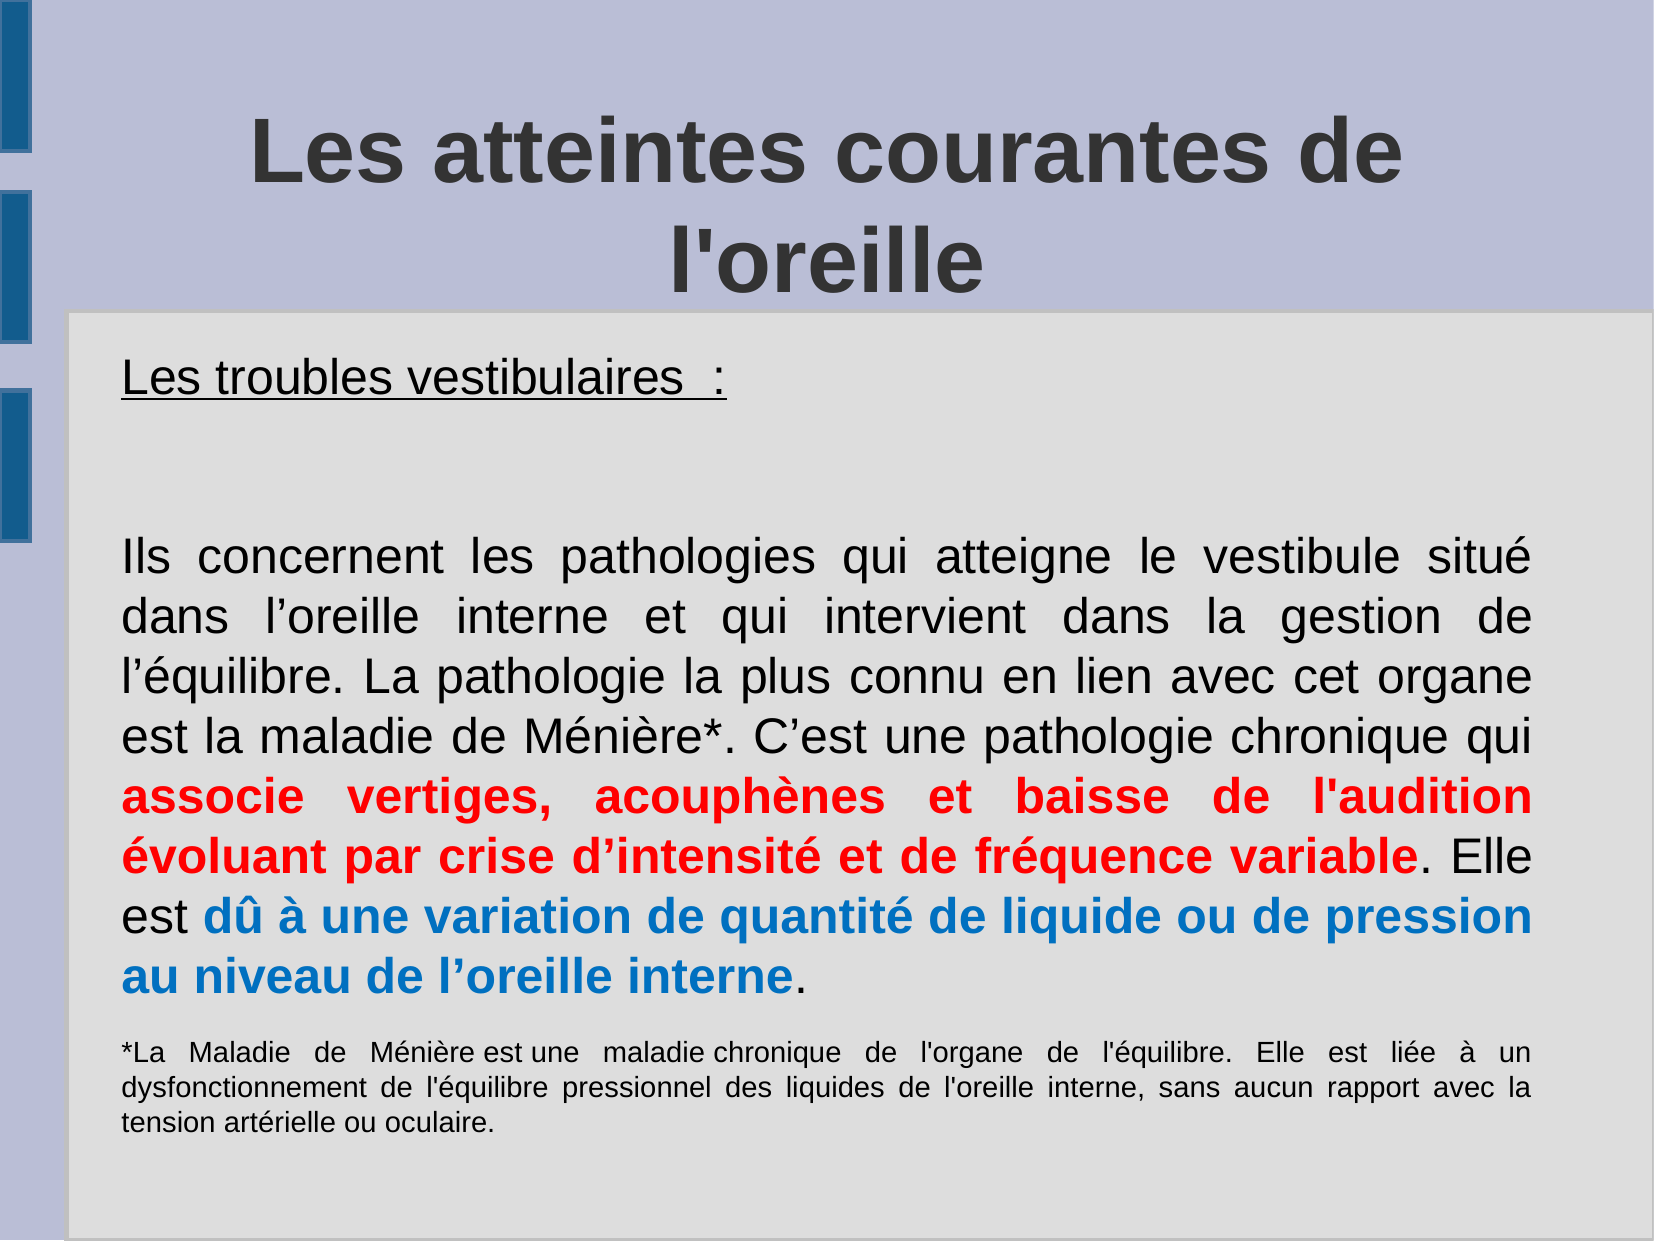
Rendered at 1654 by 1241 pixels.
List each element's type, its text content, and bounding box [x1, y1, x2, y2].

title Les atteintes courantes de l'oreille [121, 91, 1534, 299]
list Les troubles vestibulaires : Ils concernent les pathologies qui atteigne le vestibule situé dans l’oreille interne et qui intervient dans la gestion de l’équilibre. La pathologie la plus connu en lien avec cet organe est la maladie de Ménière*. C’est une pathologie chronique qui associe vertiges, acouphènes et baisse de l'audition évoluant par crise d’intensité et de fréquence variable. Elle est dû à une variation de quantité de liquide ou de pression au niveau de l’oreille interne. *La Maladie de Ménière est une maladie chronique de l'organe de l'équilibre. Elle est liée à un dysfonctionnement de l'équilibre pressionnel des liquides de l'oreille interne, sans aucun rapport avec la tension artérielle ou oculaire. [121, 344, 1534, 1149]
